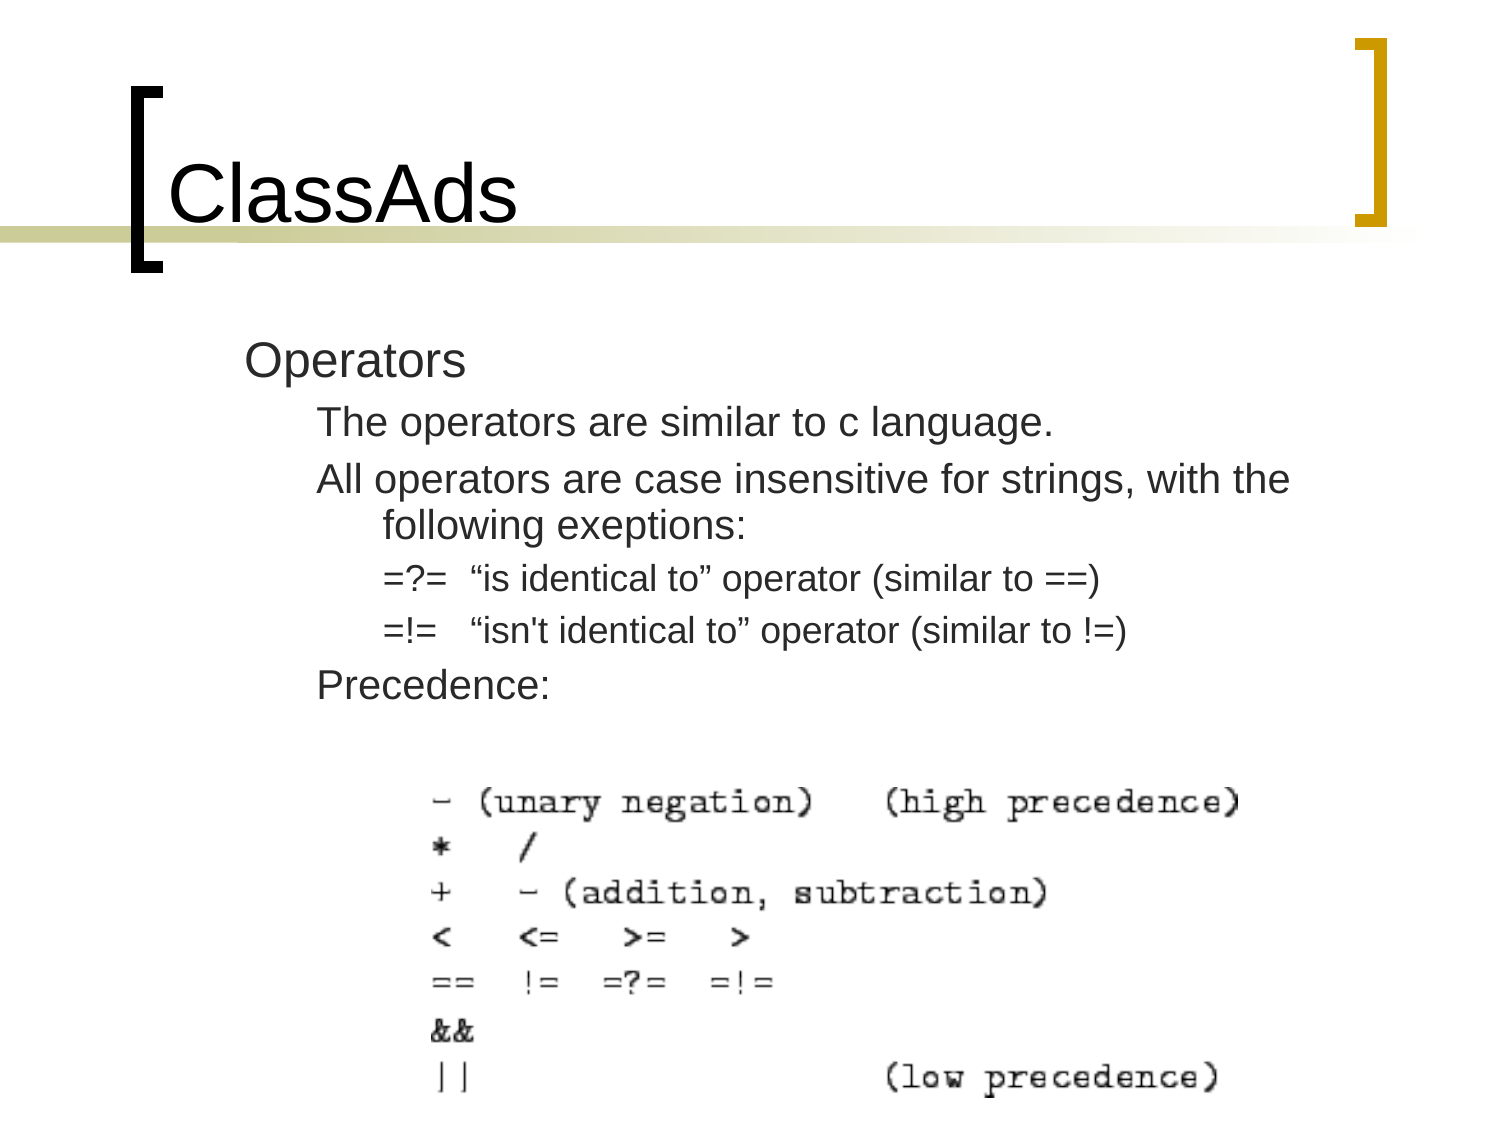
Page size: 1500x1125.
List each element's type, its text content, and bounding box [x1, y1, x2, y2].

picture [431, 787, 1238, 1098]
title ClassAds [152, 15, 1328, 248]
list Operators The operators are similar to c language. All operators are case insensitive for strings, with the following exeptions: =?= “is identical to” operator (similar to ==) =!= “isn't identical to” operator (similar to !=) Precedence: [155, 324, 1413, 1001]
